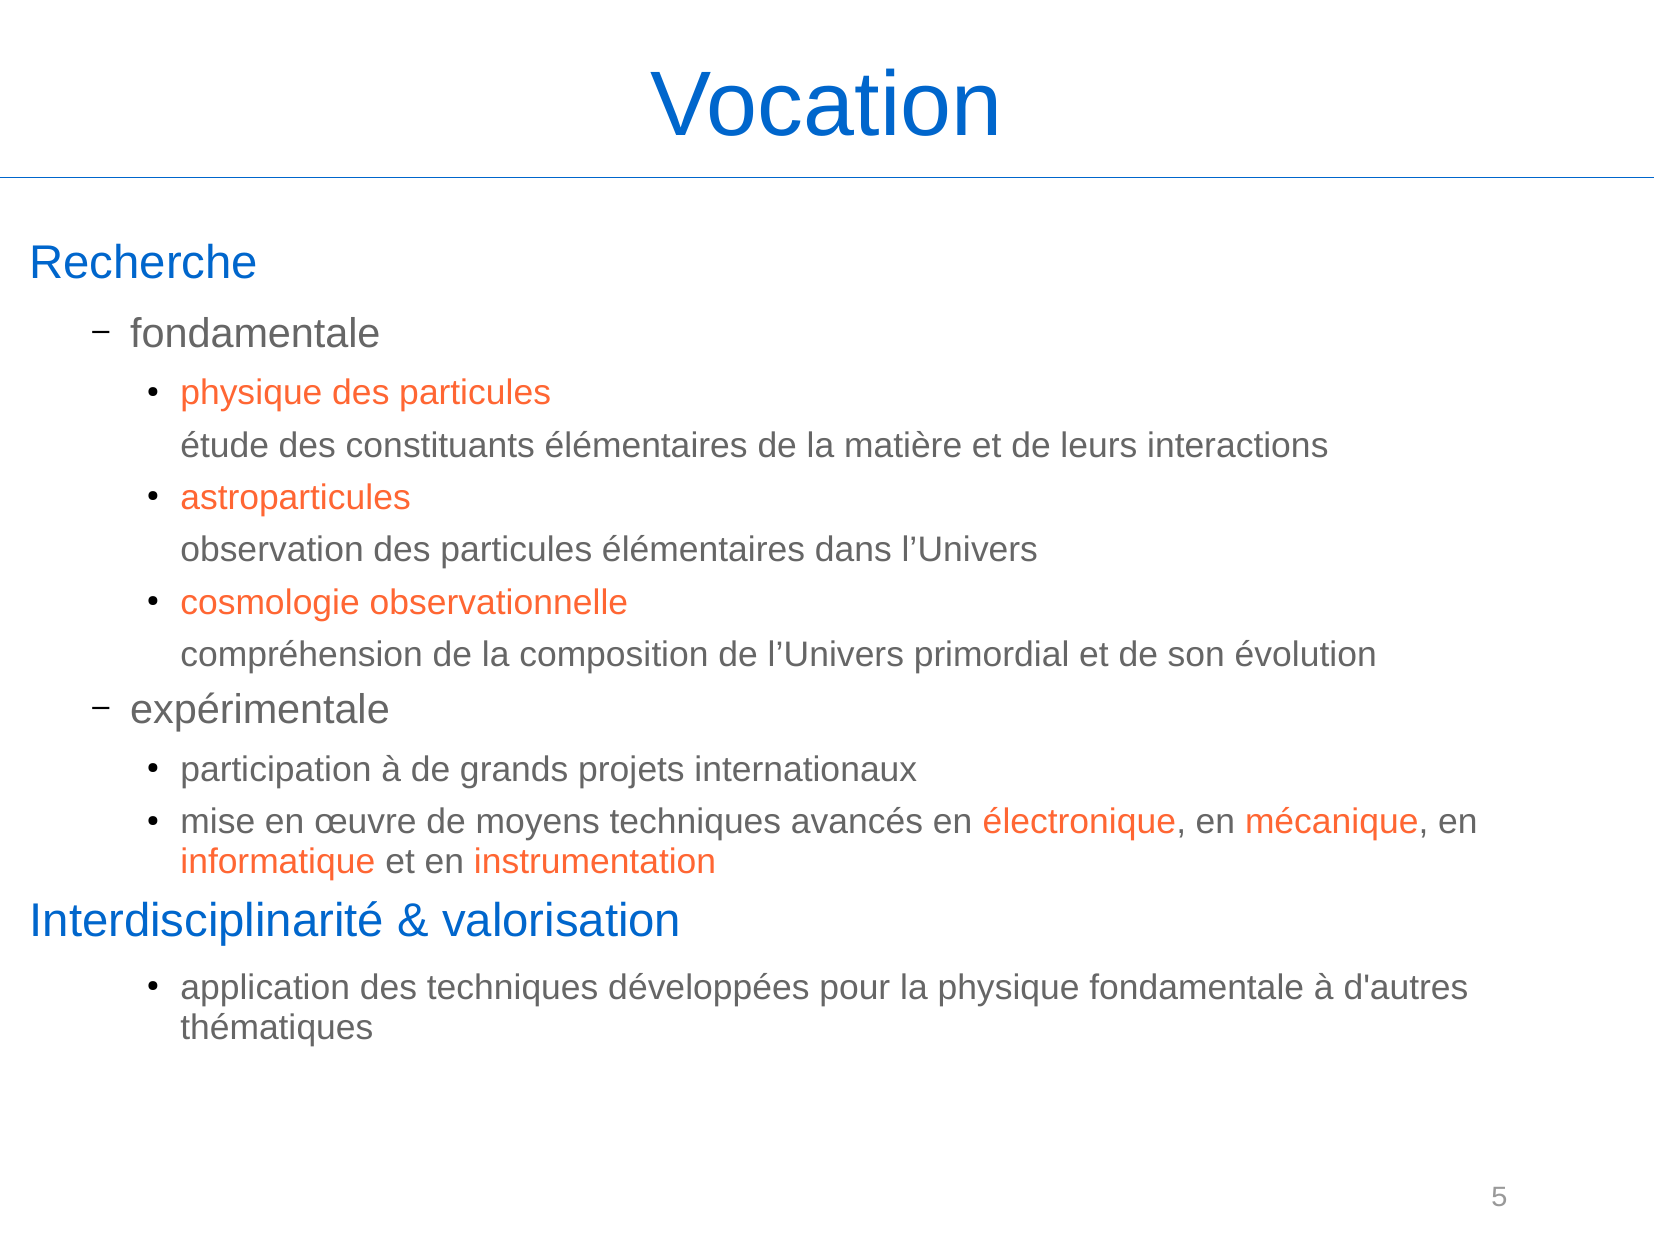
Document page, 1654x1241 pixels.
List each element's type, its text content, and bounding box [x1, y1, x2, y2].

list Recherche fondamentale physique des particules étude des constituants élémentaires de la matière et de leurs interactions astroparticules observation des particules élémentaires dans l’Univers cosmologie observationnelle compréhension de la composition de l’Univers primordial et de son évolution expérimentale participation à de grands projets internationaux mise en œuvre de moyens techniques avancés en électronique, en mécanique, en informatique et en instrumentation Interdisciplinarité & valorisation application des techniques développées pour la physique fondamentale à d'autres thématiques [29, 236, 1625, 1055]
title Vocation [29, 29, 1625, 178]
